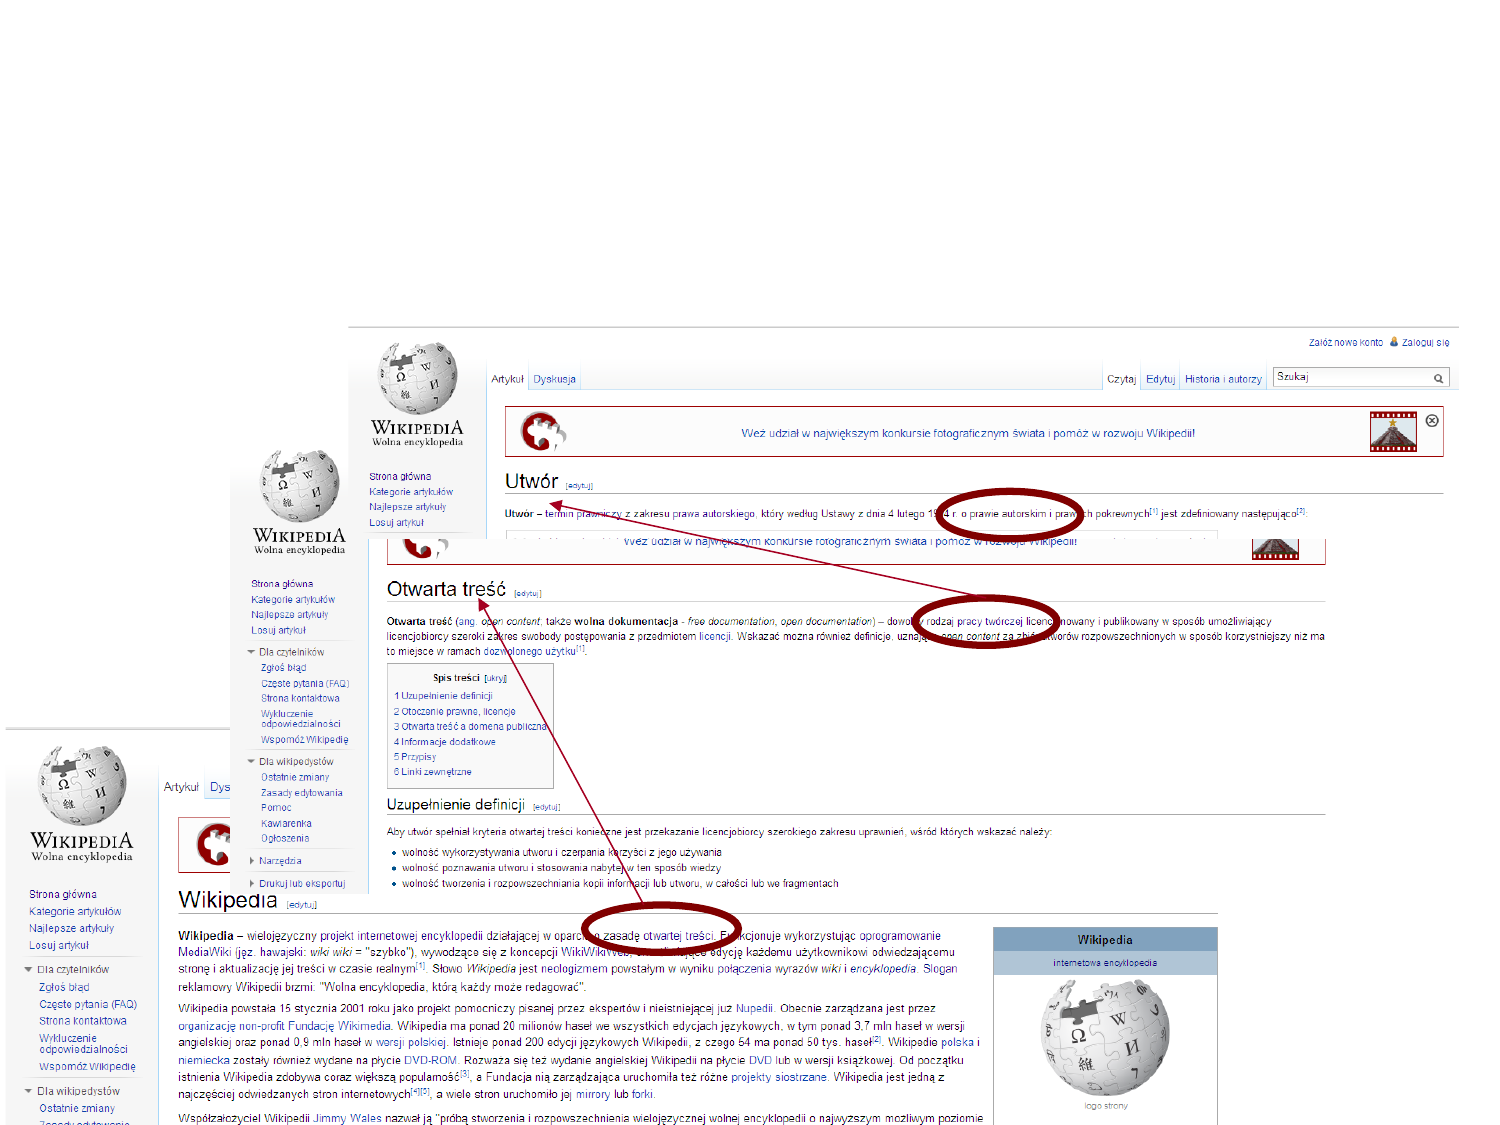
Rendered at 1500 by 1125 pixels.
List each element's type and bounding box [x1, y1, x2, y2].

picture [5, 326, 1459, 1125]
